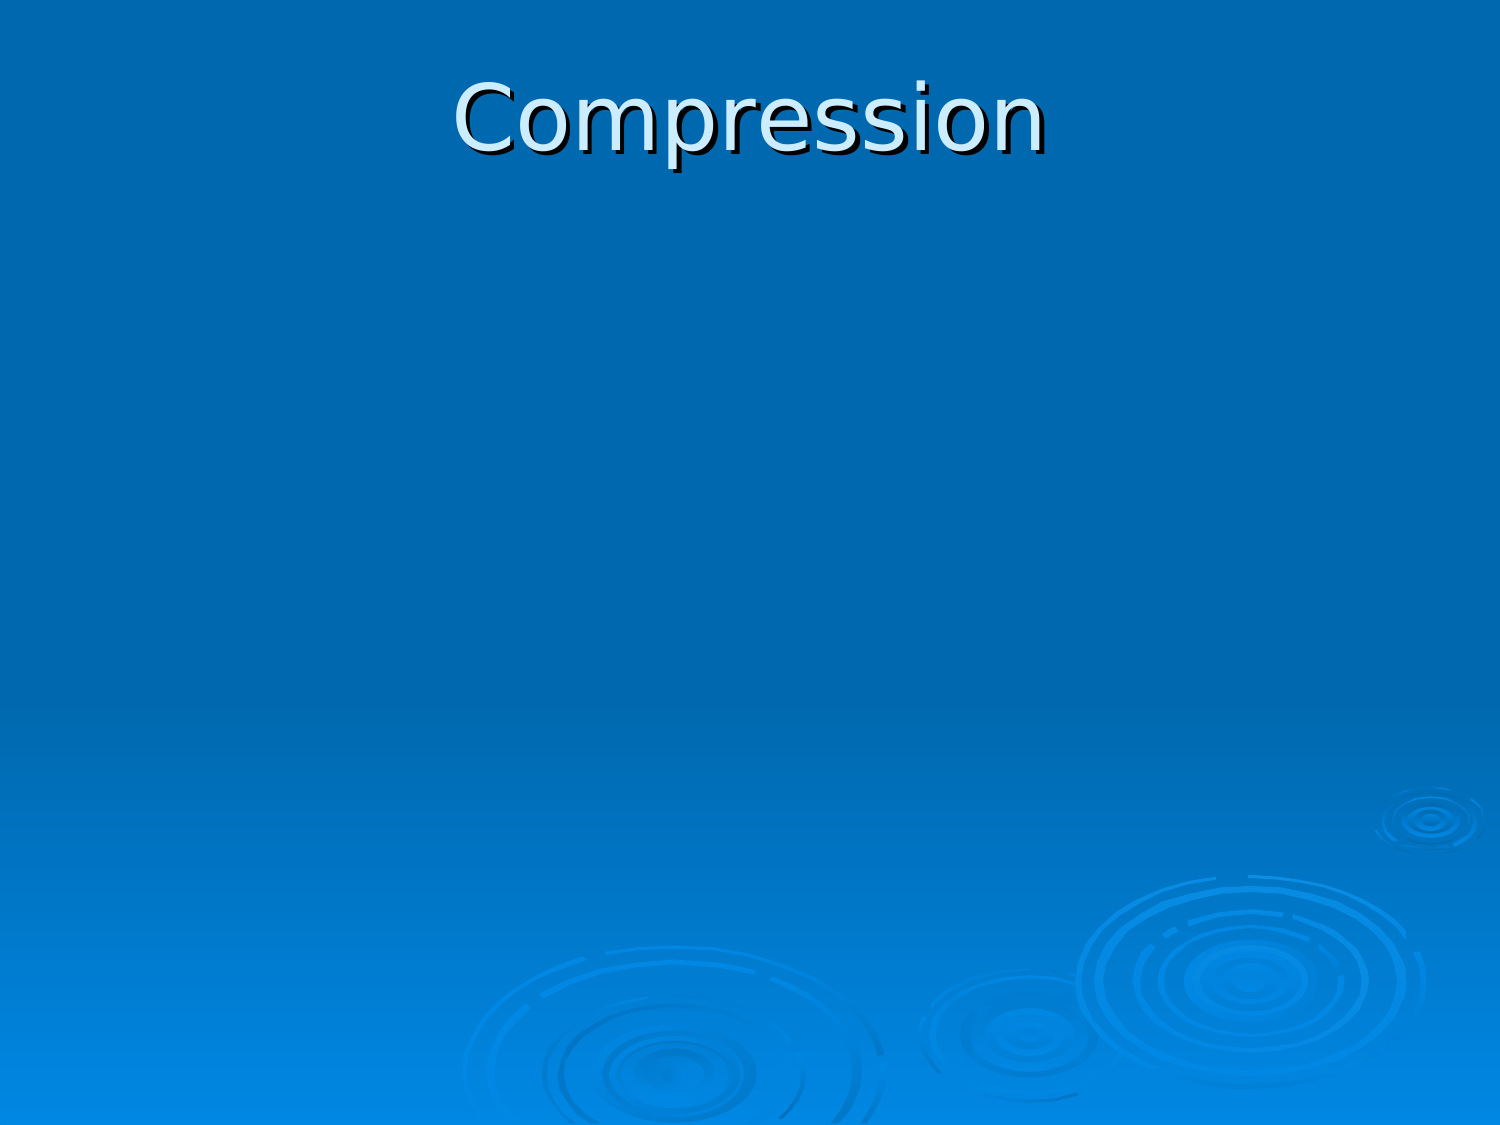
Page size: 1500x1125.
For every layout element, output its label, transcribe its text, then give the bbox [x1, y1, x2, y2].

title Compression [75, 45, 1426, 196]
